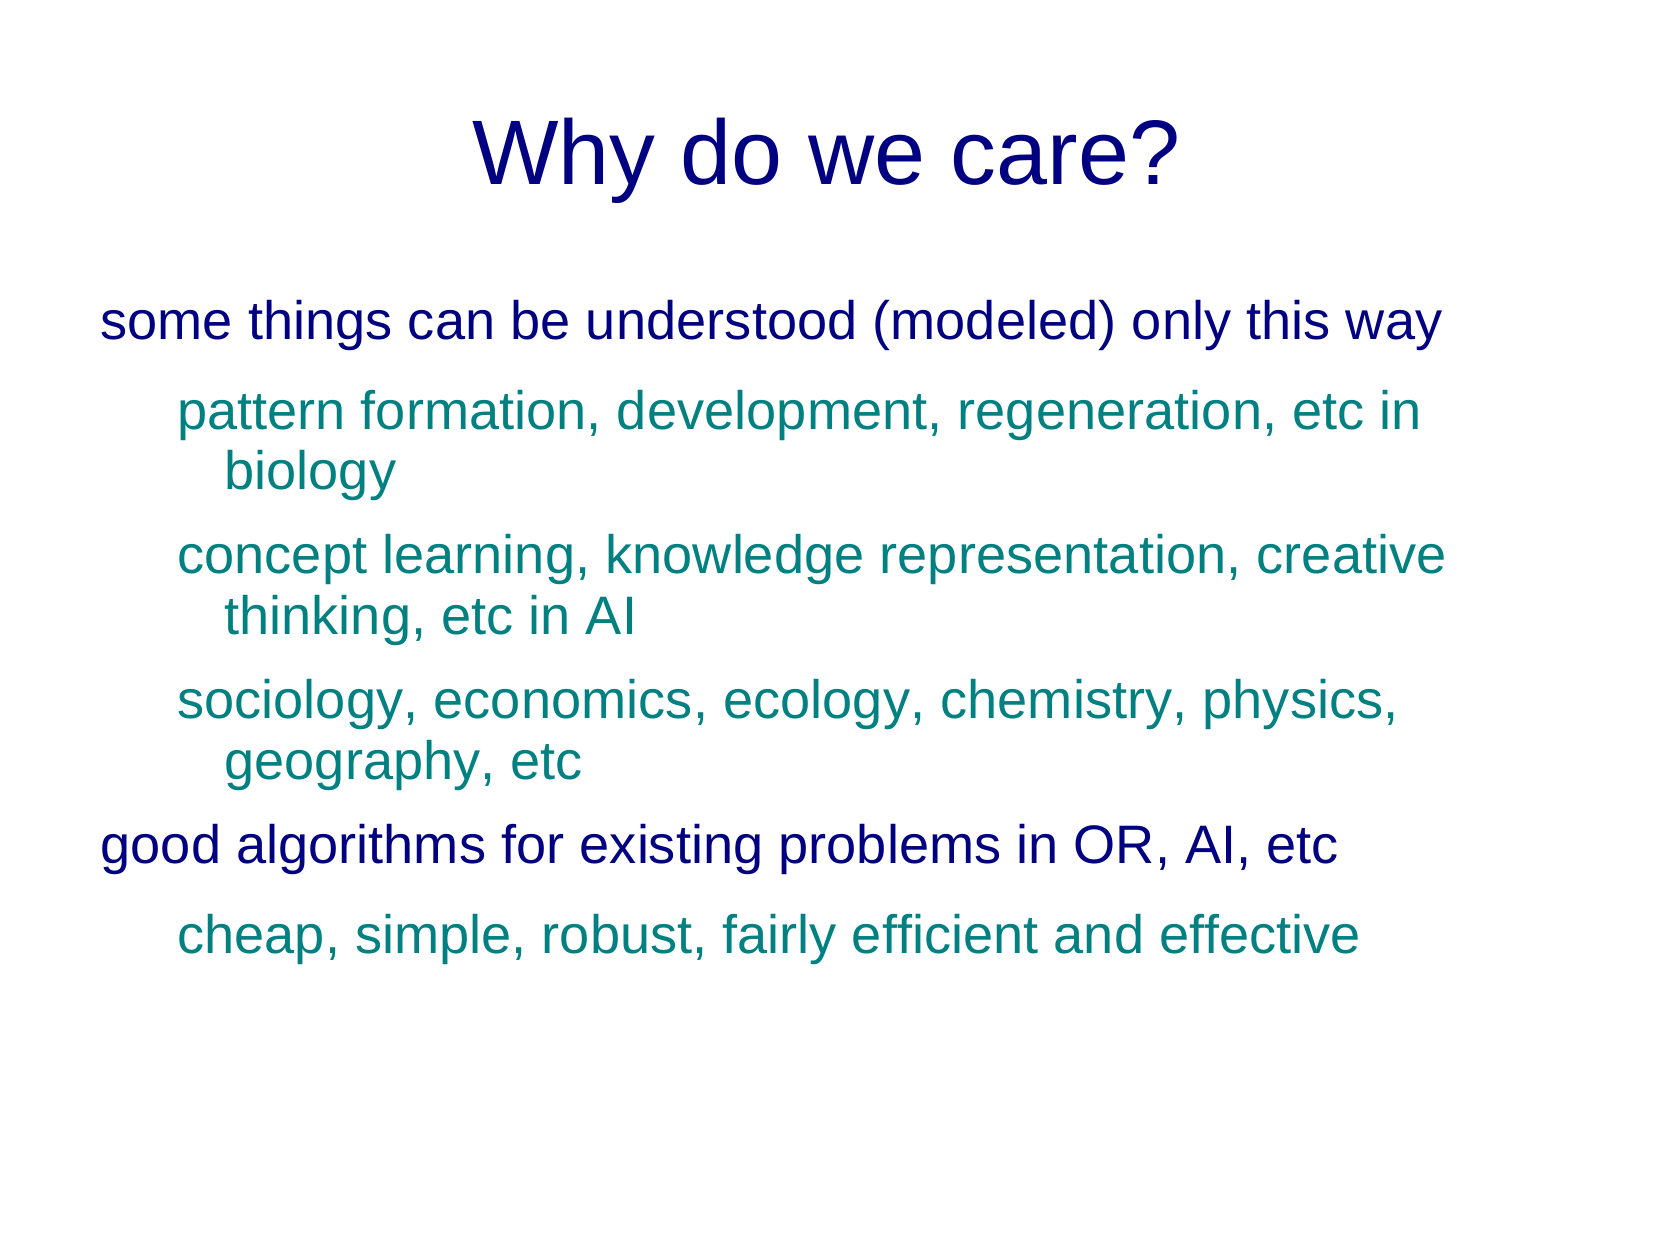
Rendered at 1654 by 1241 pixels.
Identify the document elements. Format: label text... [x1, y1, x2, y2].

title Why do we care? [82, 49, 1571, 257]
list some things can be understood (modeled) only this way pattern formation, development, regeneration, etc in biology concept learning, knowledge representation, creative thinking, etc in AI sociology, economics, ecology, chemistry, physics, geography, etc good algorithms for existing problems in OR, AI, etc cheap, simple, robust, fairly efficient and effective [82, 290, 1571, 1109]
